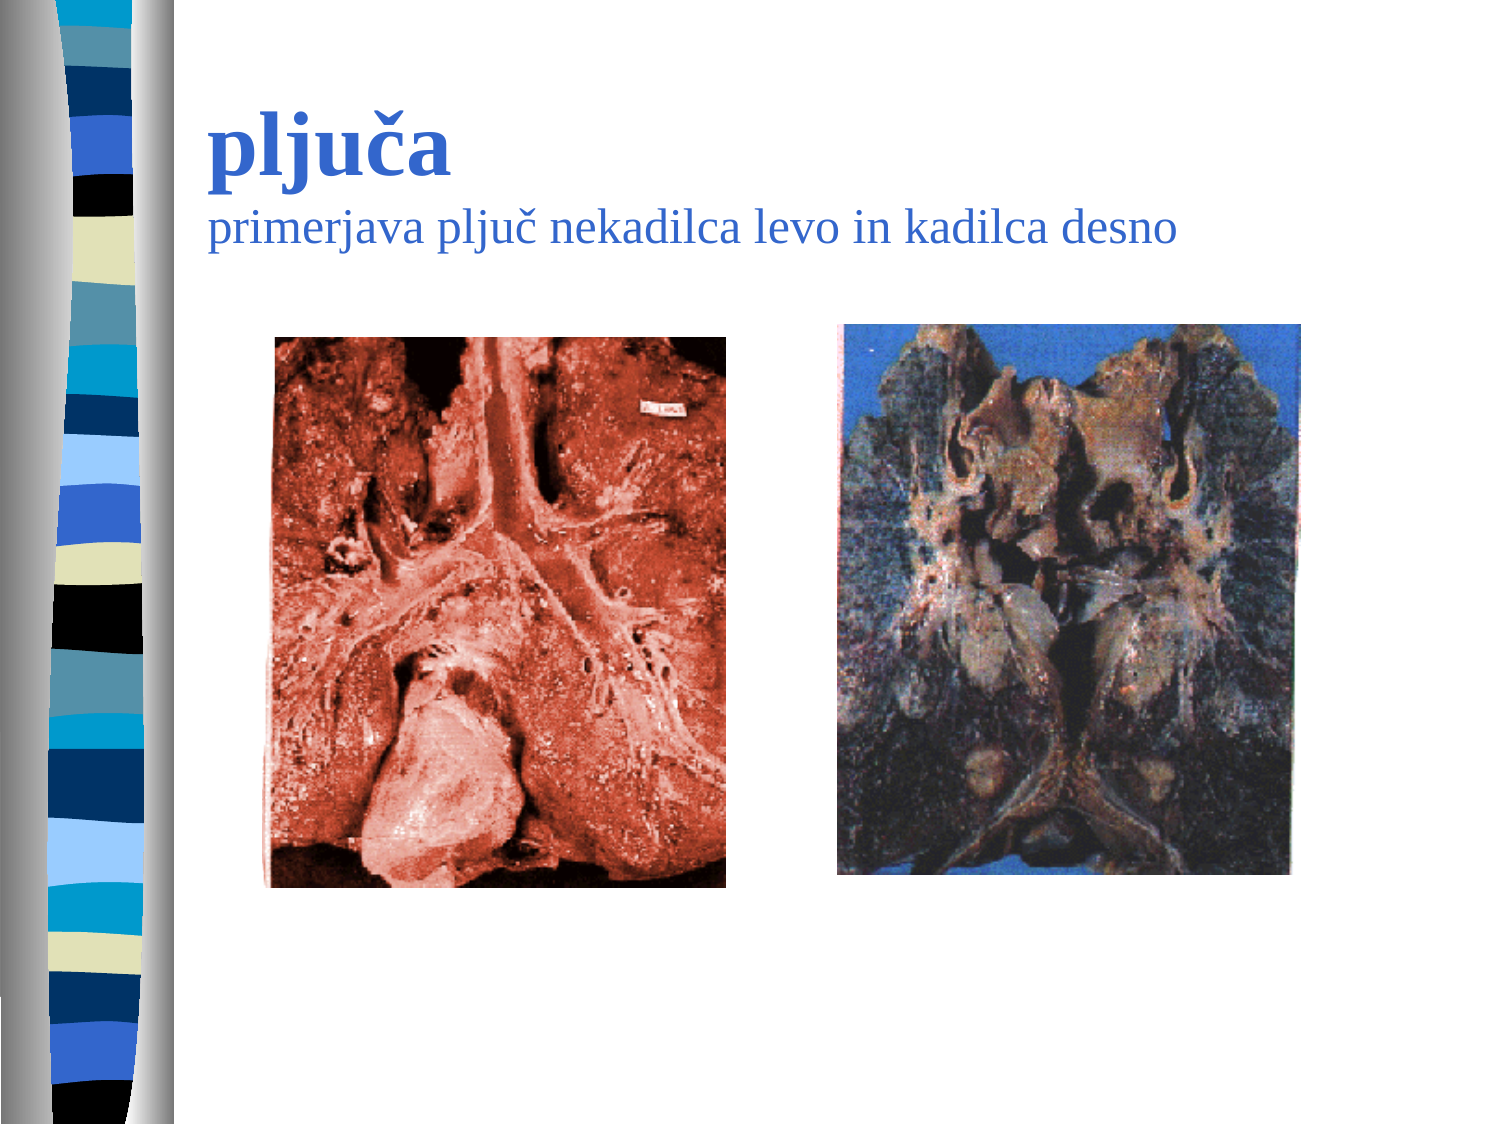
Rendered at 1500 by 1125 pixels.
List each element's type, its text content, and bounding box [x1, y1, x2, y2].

picture [262, 337, 726, 888]
title pljuča primerjava pljuč nekadilca levo in kadilca desno [192, 75, 1468, 263]
picture [837, 324, 1301, 875]
